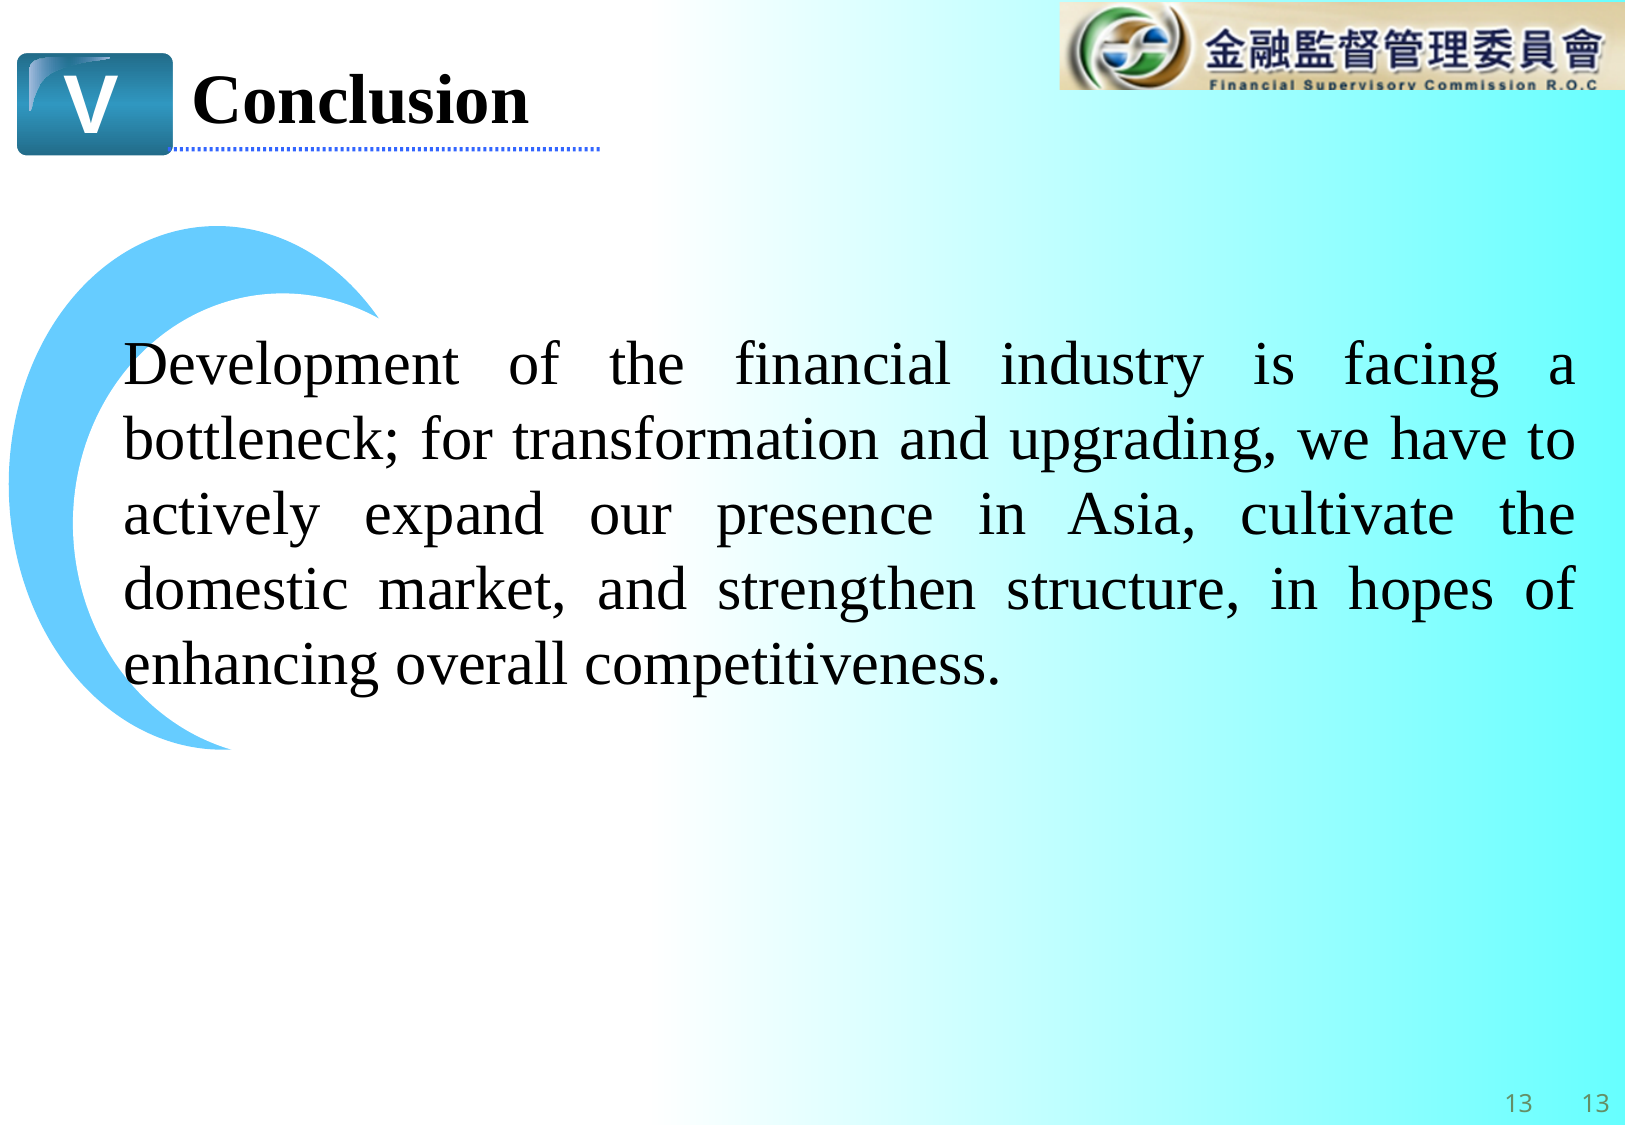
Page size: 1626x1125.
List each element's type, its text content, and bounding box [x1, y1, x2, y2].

text_box [13, 50, 177, 159]
text_box <編號> [1489, 1080, 1625, 1121]
picture [1059, 2, 1625, 90]
text_box Conclusion [176, 45, 578, 146]
text_box V [48, 42, 135, 158]
text_box Development of the financial industry is facing a bottleneck; for transformation and upgrading, we have to actively expand our presence in Asia, cultivate the domestic market, and strengthen structure, in hopes of enhancing overall competitiveness. [108, 314, 1593, 704]
text_box [8, 226, 422, 758]
